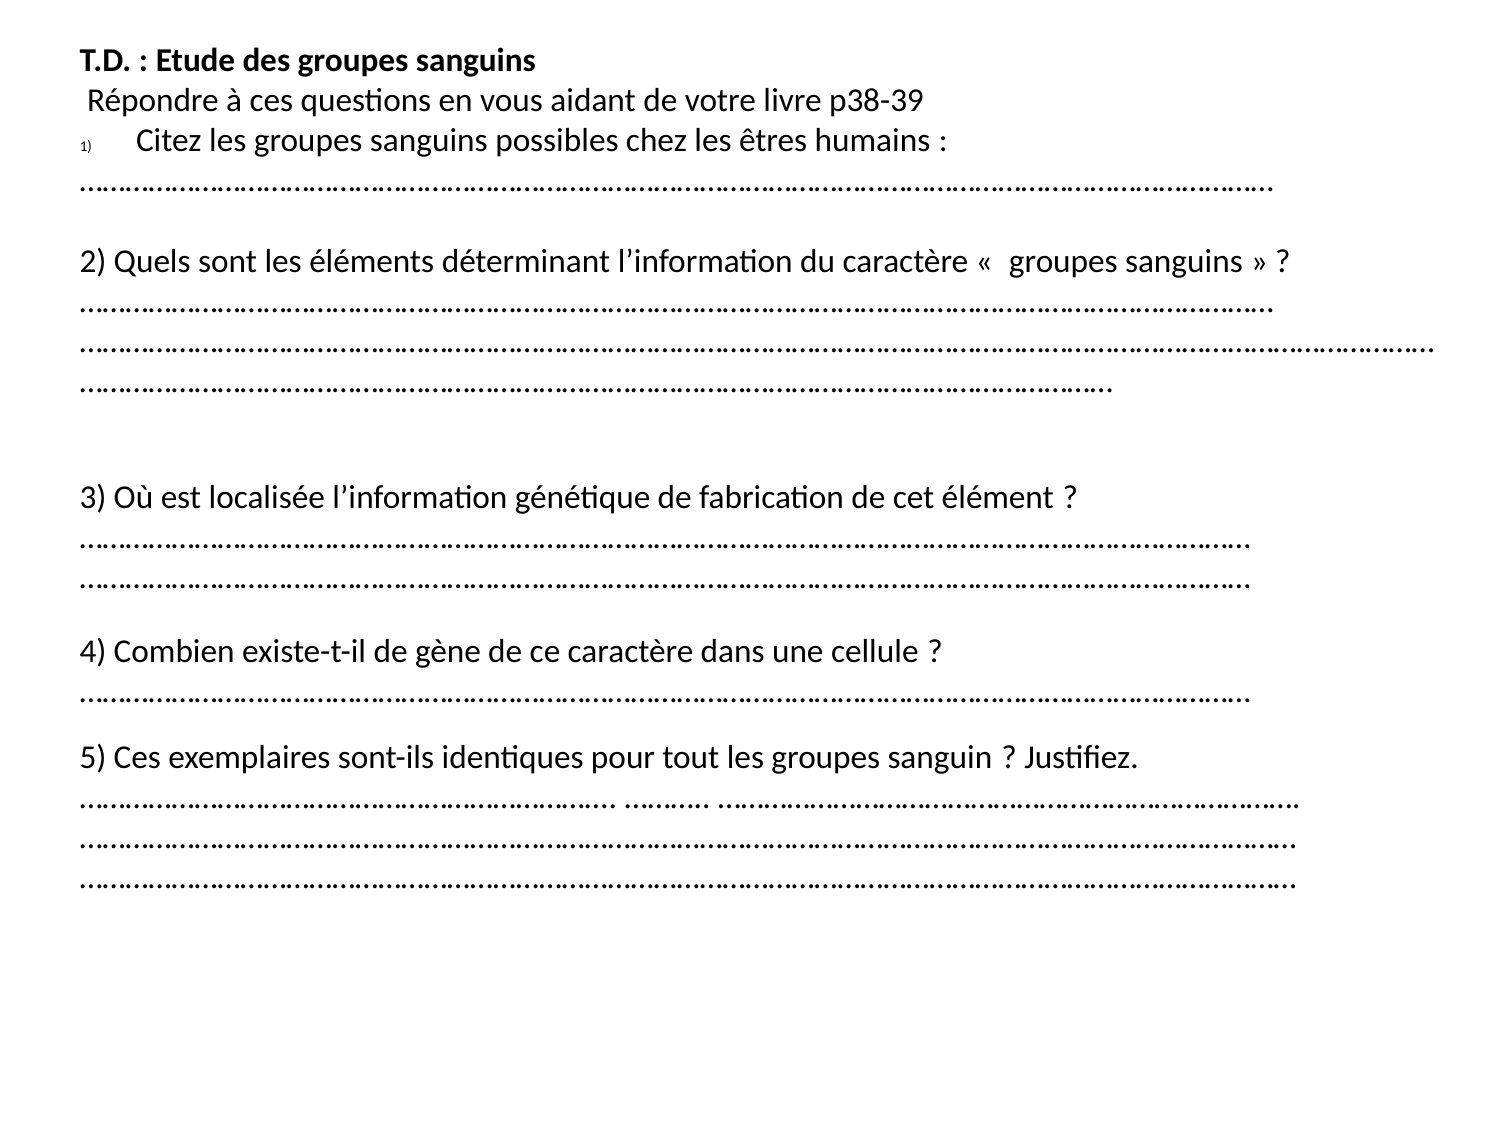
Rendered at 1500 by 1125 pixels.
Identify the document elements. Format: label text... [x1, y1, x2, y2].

text_box 5) Ces exemplaires sont-ils identiques pour tout les groupes sanguin ? Justifiez. ……………………………………………………………. ……….. …………………………………………………………………. …………………………………………………………………………………………………………………………………………… …………………………………………………………………………………………………………………………………………… [64, 727, 1471, 903]
text_box 3) Où est localisée l’information génétique de fabrication de cet élément ? ……………………………………………………………………………………………………………………………………… ……………………………………………………………………………………………………………………………………… [64, 467, 1436, 603]
text_box 2) Quels sont les éléments déterminant l’information du caractère « groupes sanguins » ? ………………………………………………………………………………………………………………………………………… …………………………………………………………………………………………………………………………………………………………………………………………………………………………………………………………………………………… [64, 231, 1459, 407]
text_box 4) Combien existe-t-il de gène de ce caractère dans une cellule ? ……………………………………………………………………………………………………………………………………… [64, 621, 1424, 717]
text_box T.D. : Etude des groupes sanguins Répondre à ces questions en vous aidant de votre livre p38-39 Citez les groupes sanguins possibles chez les êtres humains : ………………………………………………………………………………………………………………………………………… [64, 30, 1459, 206]
